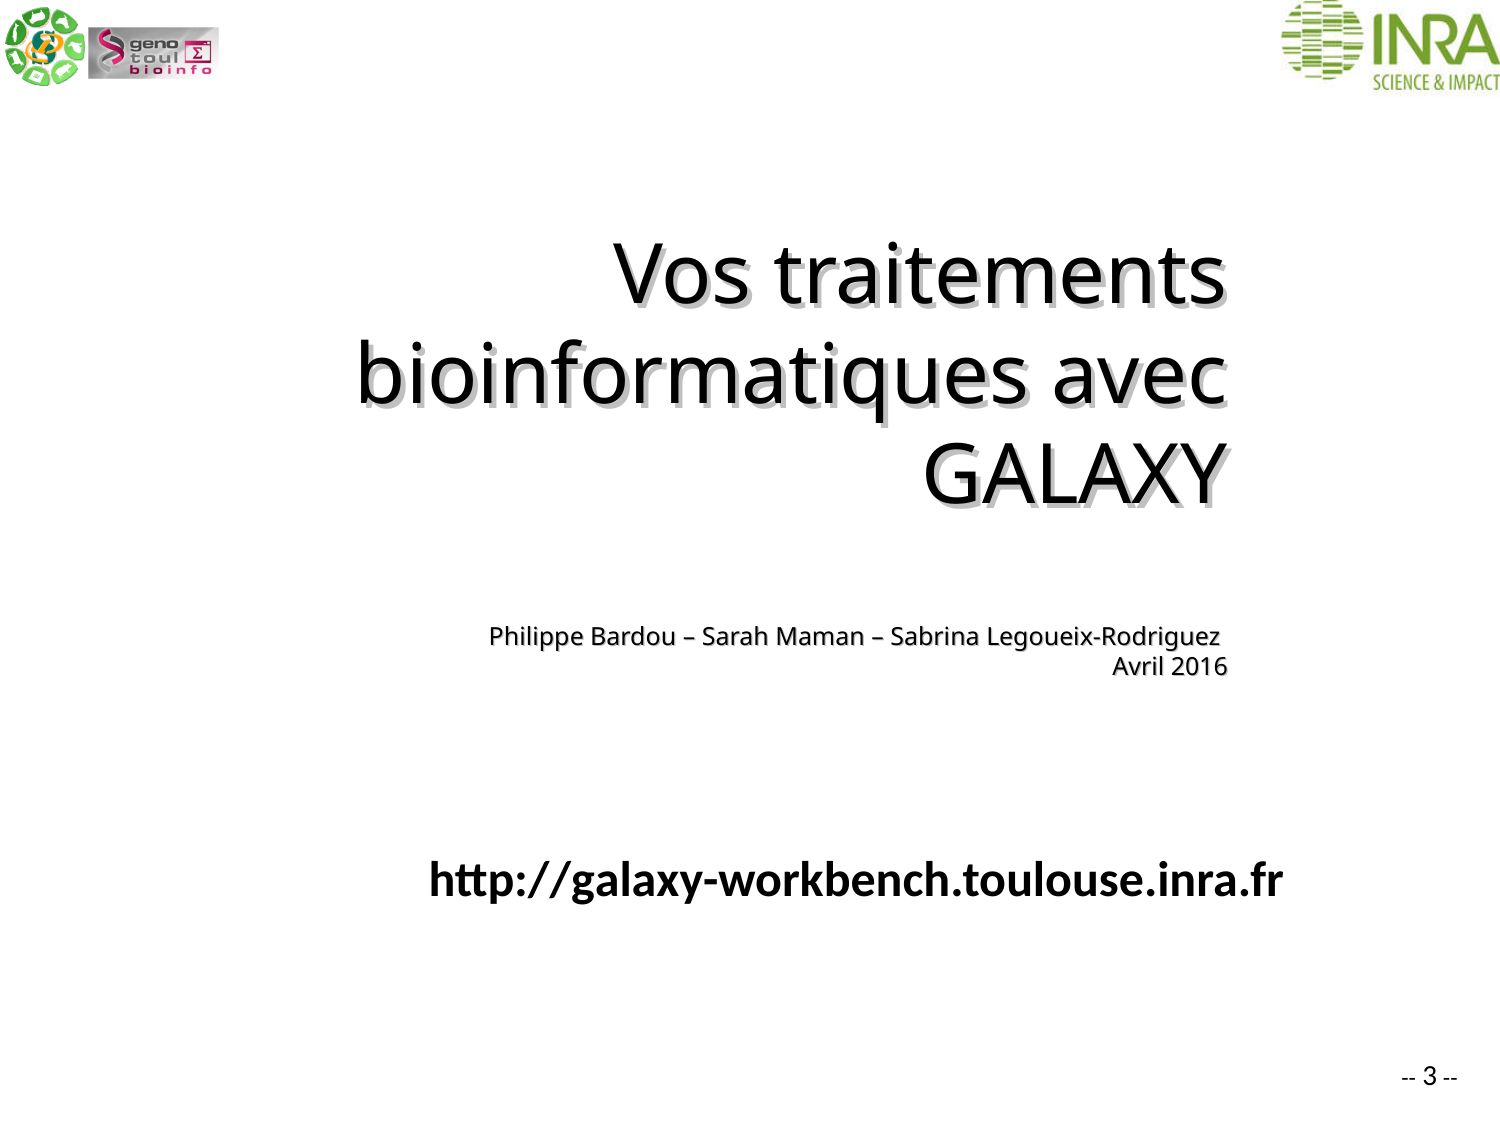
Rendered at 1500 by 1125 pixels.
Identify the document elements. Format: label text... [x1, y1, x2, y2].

picture [88, 27, 219, 79]
text_box http://galaxy-workbench.toulouse.inra.fr [212, 852, 1500, 917]
picture [1281, 0, 1500, 110]
title Vos traitements bioinformatiques avec GALAXY Philippe Bardou – Sarah Maman – Sabrina Legoueix-Rodriguez Avril 2016 [339, 179, 1395, 721]
picture [5, 7, 85, 86]
